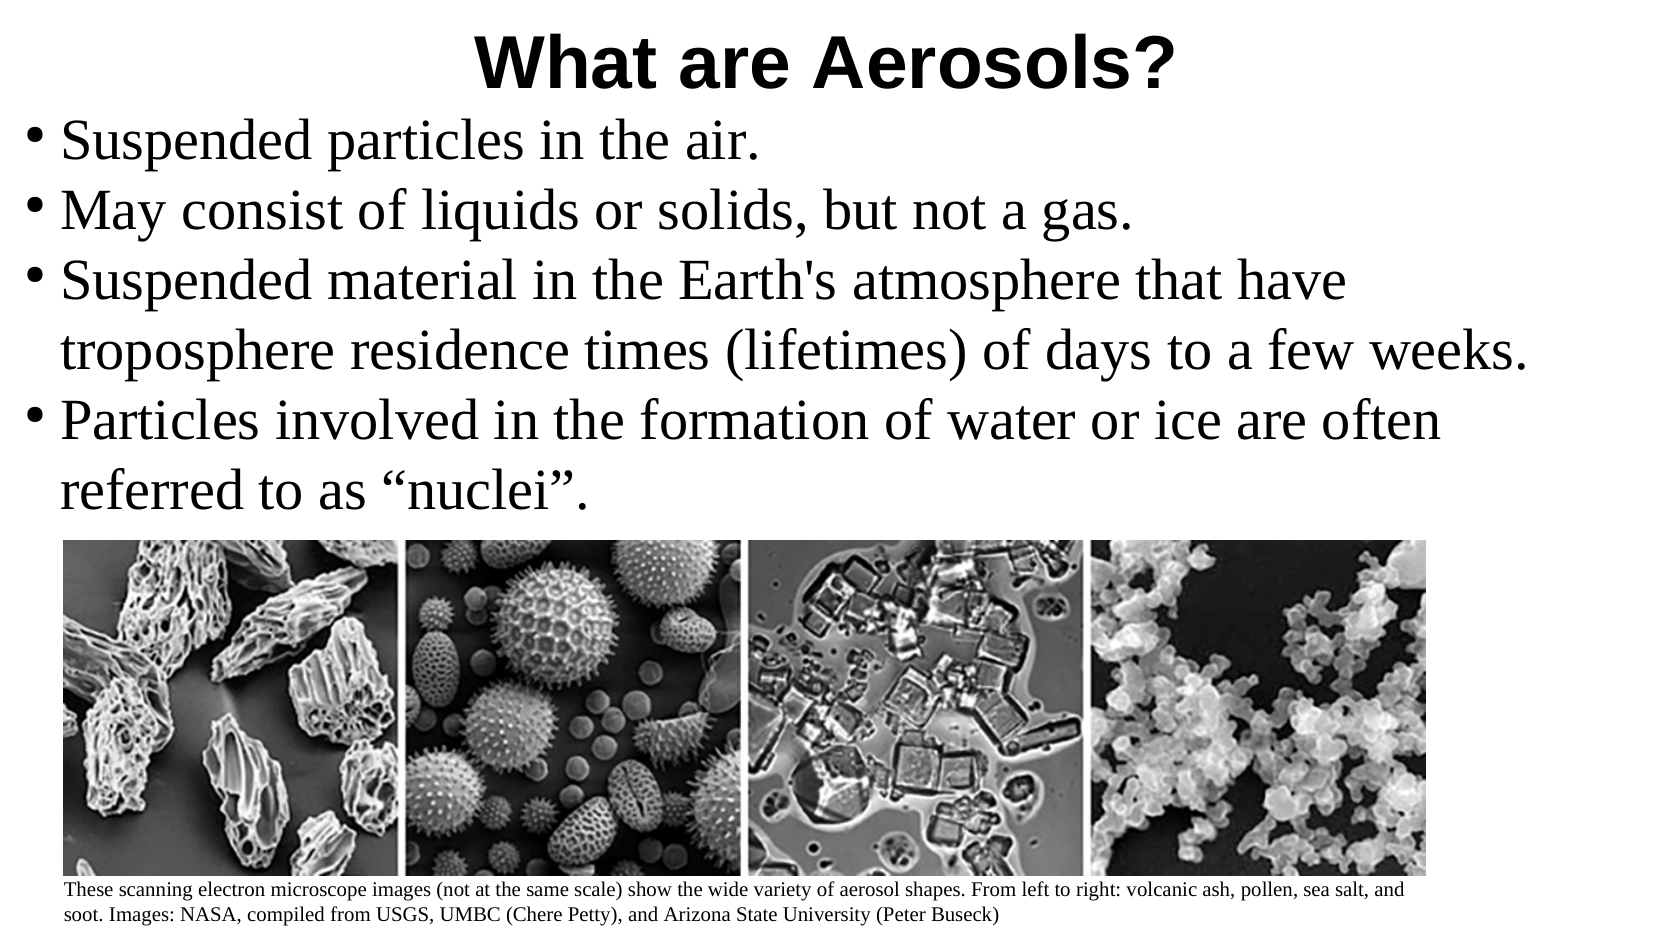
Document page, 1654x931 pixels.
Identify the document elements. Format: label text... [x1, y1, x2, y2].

title What are Aerosols? [0, 5, 1654, 112]
text_box Suspended particles in the air. May consist of liquids or solids, but not a gas. Suspended material in the Earth's atmosphere that have troposphere residence times (lifetimes) of days to a few weeks. Particles involved in the formation of water or ice are often referred to as “nuclei”. [9, 100, 1566, 526]
picture [63, 540, 1426, 875]
text_box These scanning electron microscope images (not at the same scale) show the wide variety of aerosol shapes. From left to right: volcanic ash, pollen, sea salt, and soot. Images: NASA, compiled from USGS, UMBC (Chere Petty), and Arizona State University (Peter Buseck) [49, 875, 1463, 926]
